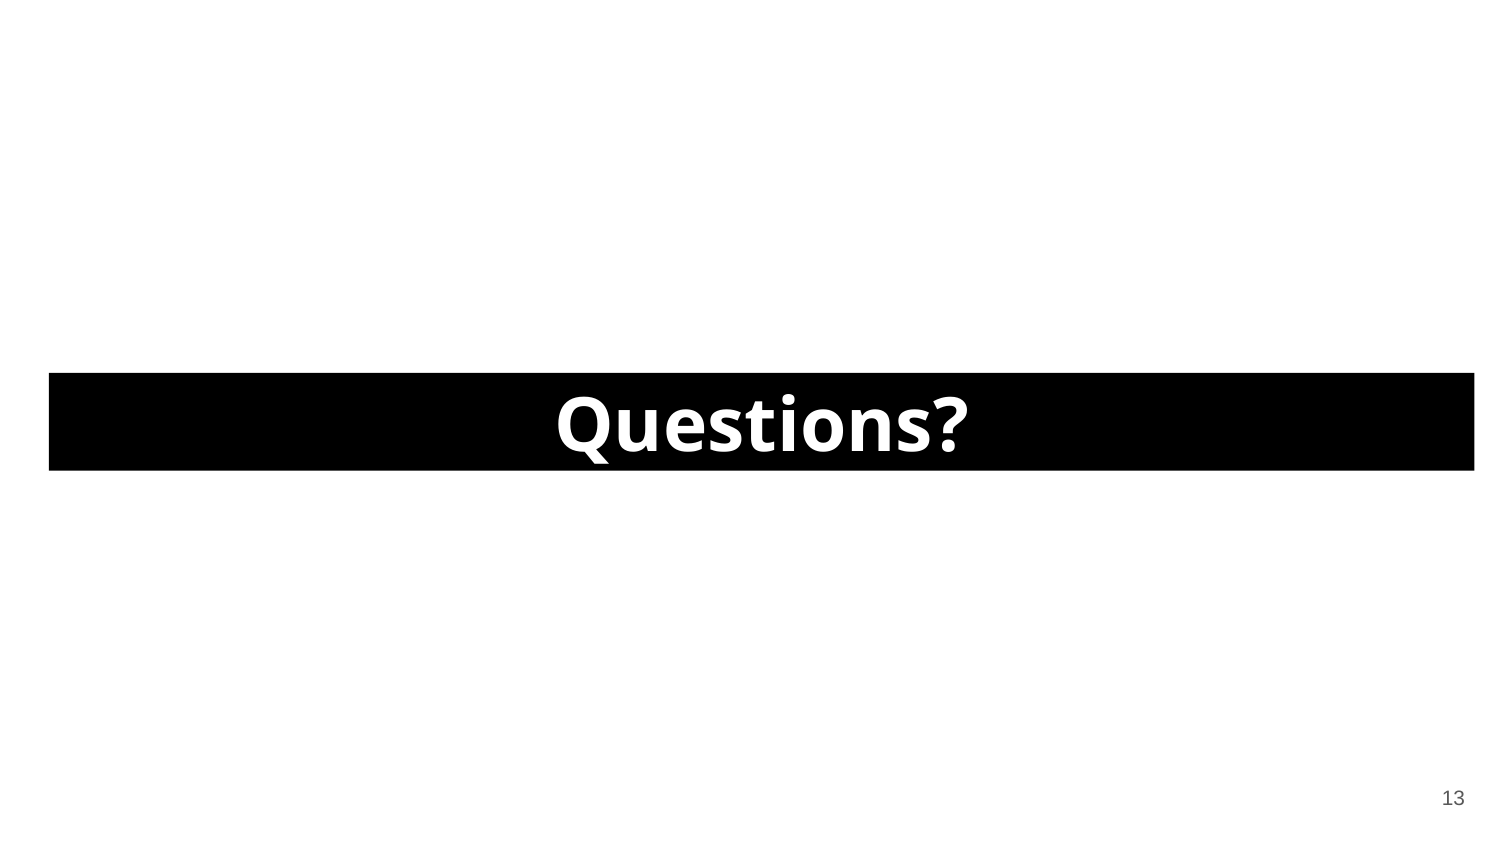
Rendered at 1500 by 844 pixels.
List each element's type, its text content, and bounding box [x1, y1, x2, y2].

title Questions? [48, 372, 1475, 471]
slide_number <number> [1389, 764, 1480, 830]
